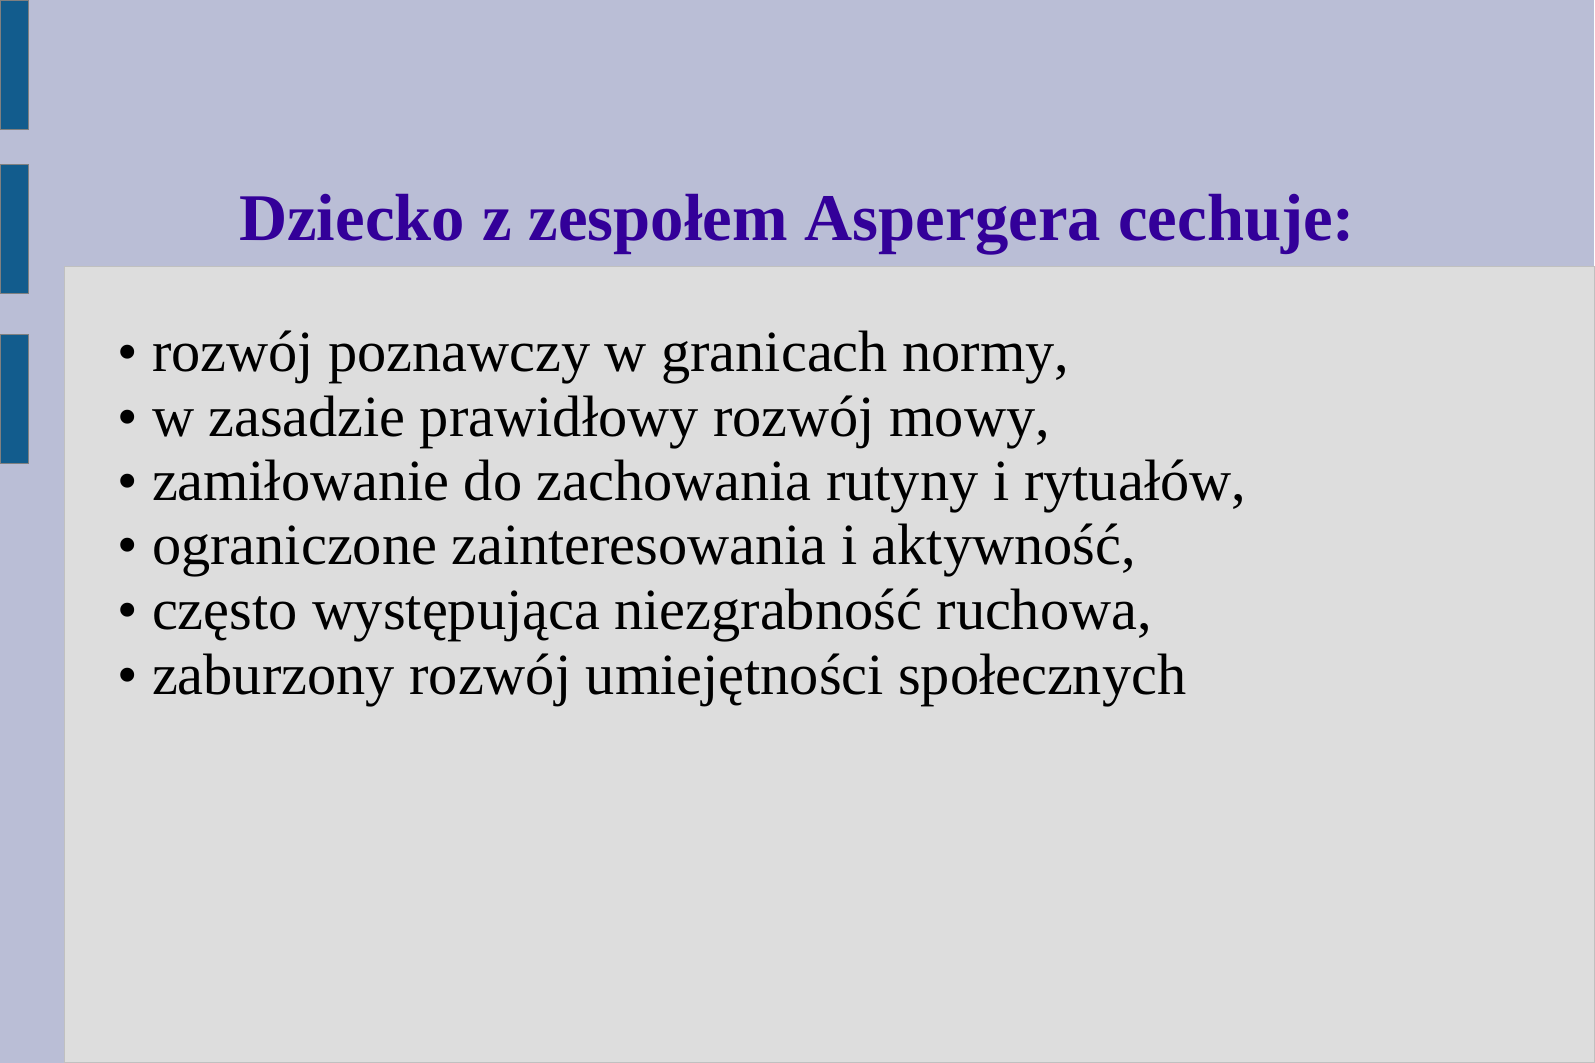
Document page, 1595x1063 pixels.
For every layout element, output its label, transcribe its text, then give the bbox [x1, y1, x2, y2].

list Dziecko z zespołem Aspergera cechuje: • rozwój poznawczy w granicach normy, • w zasadzie prawidłowy rozwój mowy, • zamiłowanie do zachowania rutyny i rytuałów, • ograniczone zainteresowania i aktywność, • często występująca niezgrabność ruchowa, • zaburzony rozwój umiejętności społecznych [117, 180, 1479, 851]
